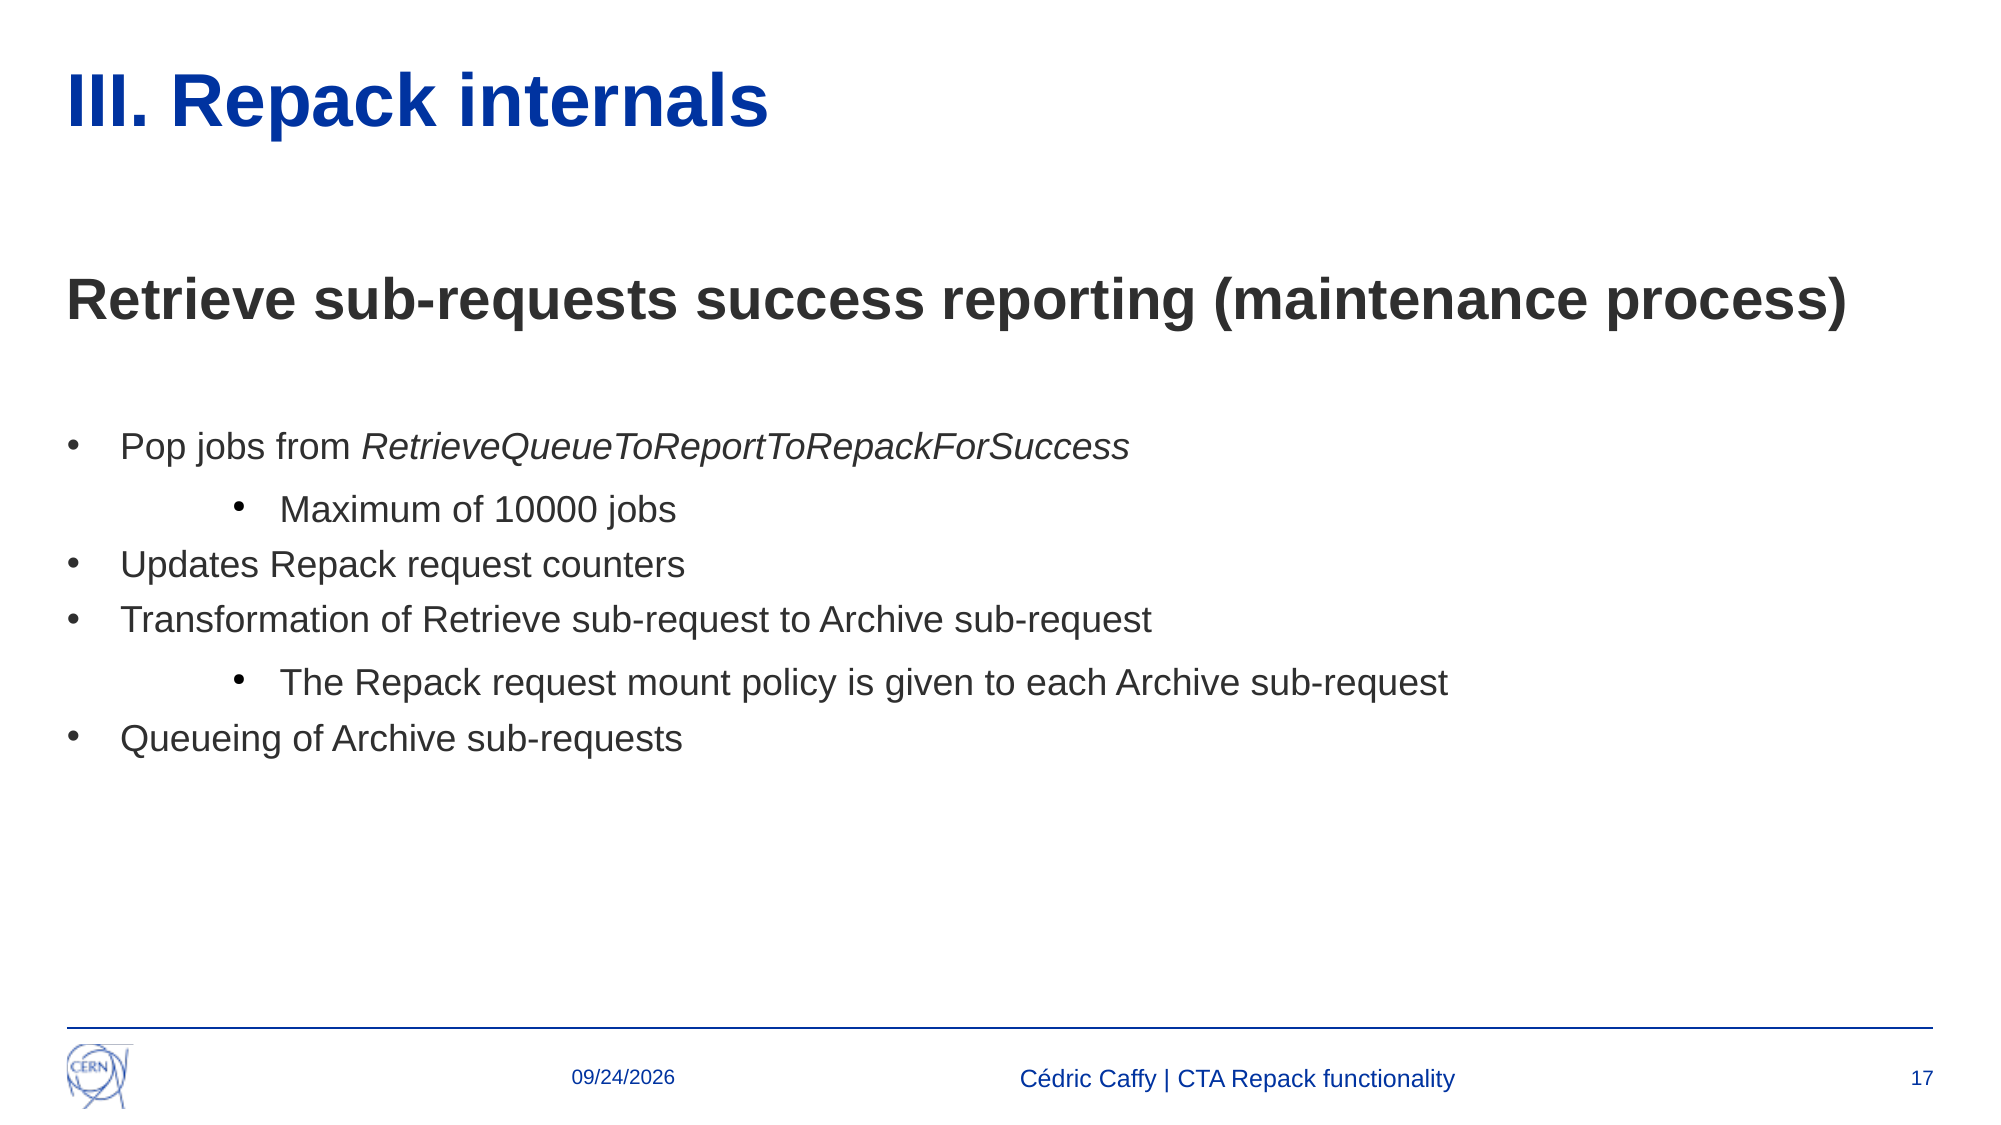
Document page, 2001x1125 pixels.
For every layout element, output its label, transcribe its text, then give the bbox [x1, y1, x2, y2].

list Retrieve sub-requests success reporting (maintenance process) Pop jobs from RetrieveQueueToReportToRepackForSuccess Maximum of 10000 jobs Updates Repack request counters Transformation of Retrieve sub-request to Archive sub-request The Repack request mount policy is given to each Archive sub-request Queueing of Archive sub-requests [66, 261, 1951, 1018]
footer Cédric Caffy | CTA Repack functionality [698, 1047, 1777, 1108]
slide_number 10/01/2020 [571, 1046, 676, 1107]
slide_number <number> [1822, 1047, 1934, 1108]
title III. Repack internals [66, 61, 1933, 237]
